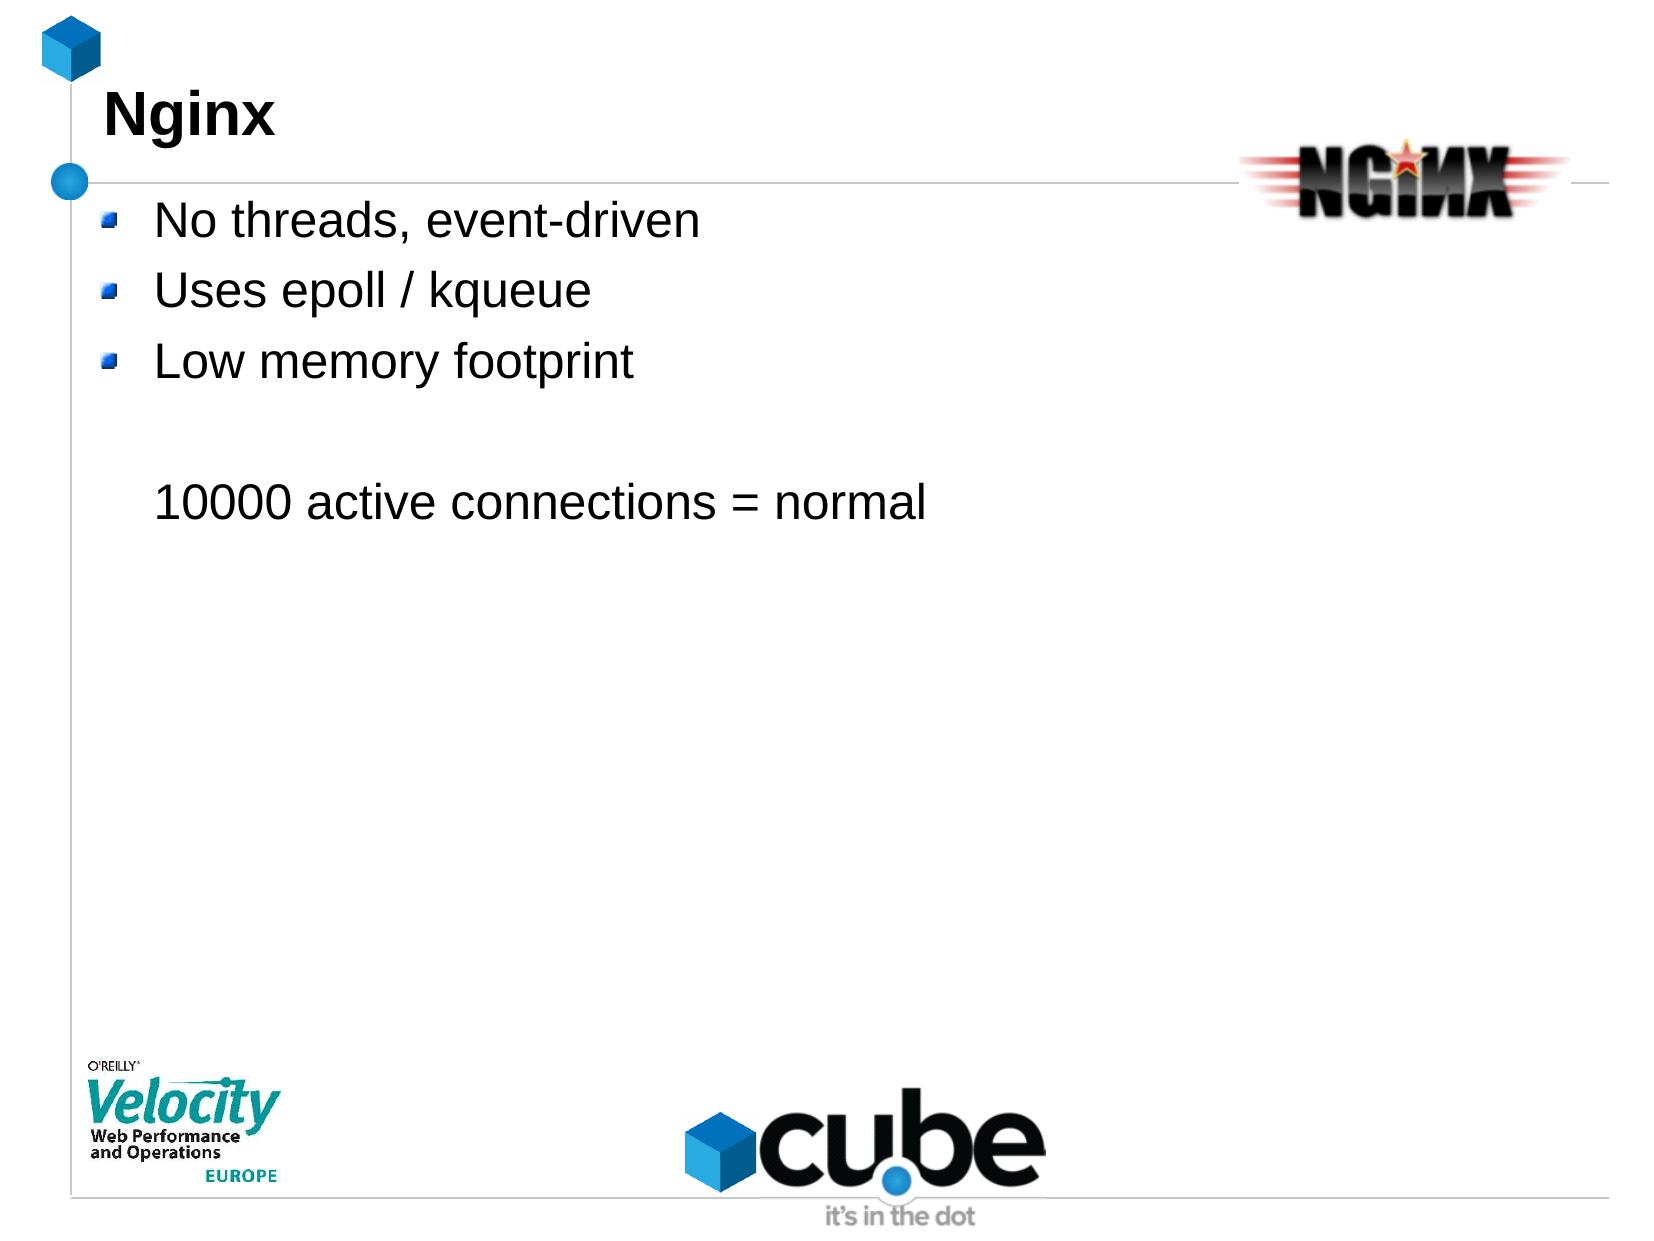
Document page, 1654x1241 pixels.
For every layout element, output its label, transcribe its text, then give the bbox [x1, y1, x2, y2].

title Nginx [103, 49, 1551, 178]
picture [1239, 138, 1571, 222]
picture [88, 1061, 281, 1182]
list No threads, event-driven Uses epoll / kqueue Low memory footprint 10000 active connections = normal [82, 191, 1571, 1011]
